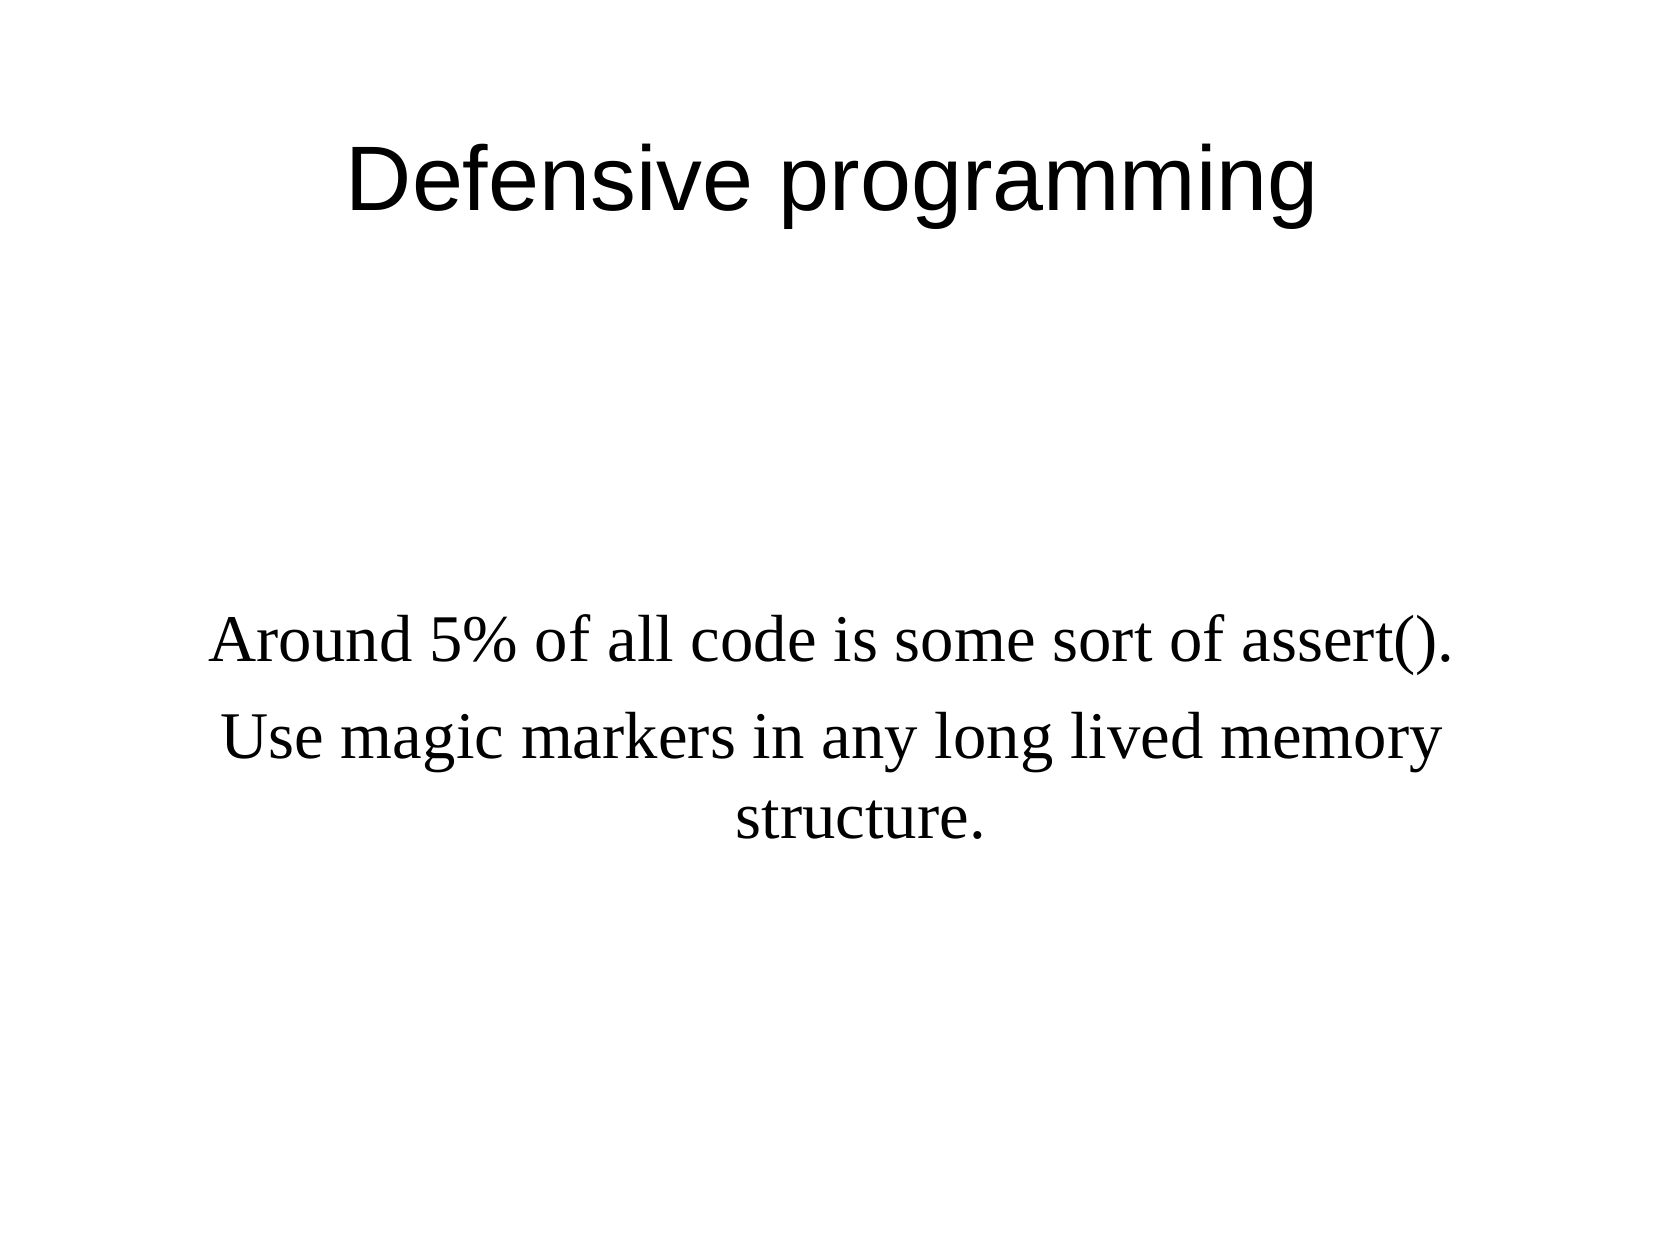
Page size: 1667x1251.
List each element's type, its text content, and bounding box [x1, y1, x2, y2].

title Defensive programming [124, 110, 1541, 319]
subtitle Around 5% of all code is some sort of assert(). Use magic markers in any long lived memory structure. [124, 360, 1541, 1086]
